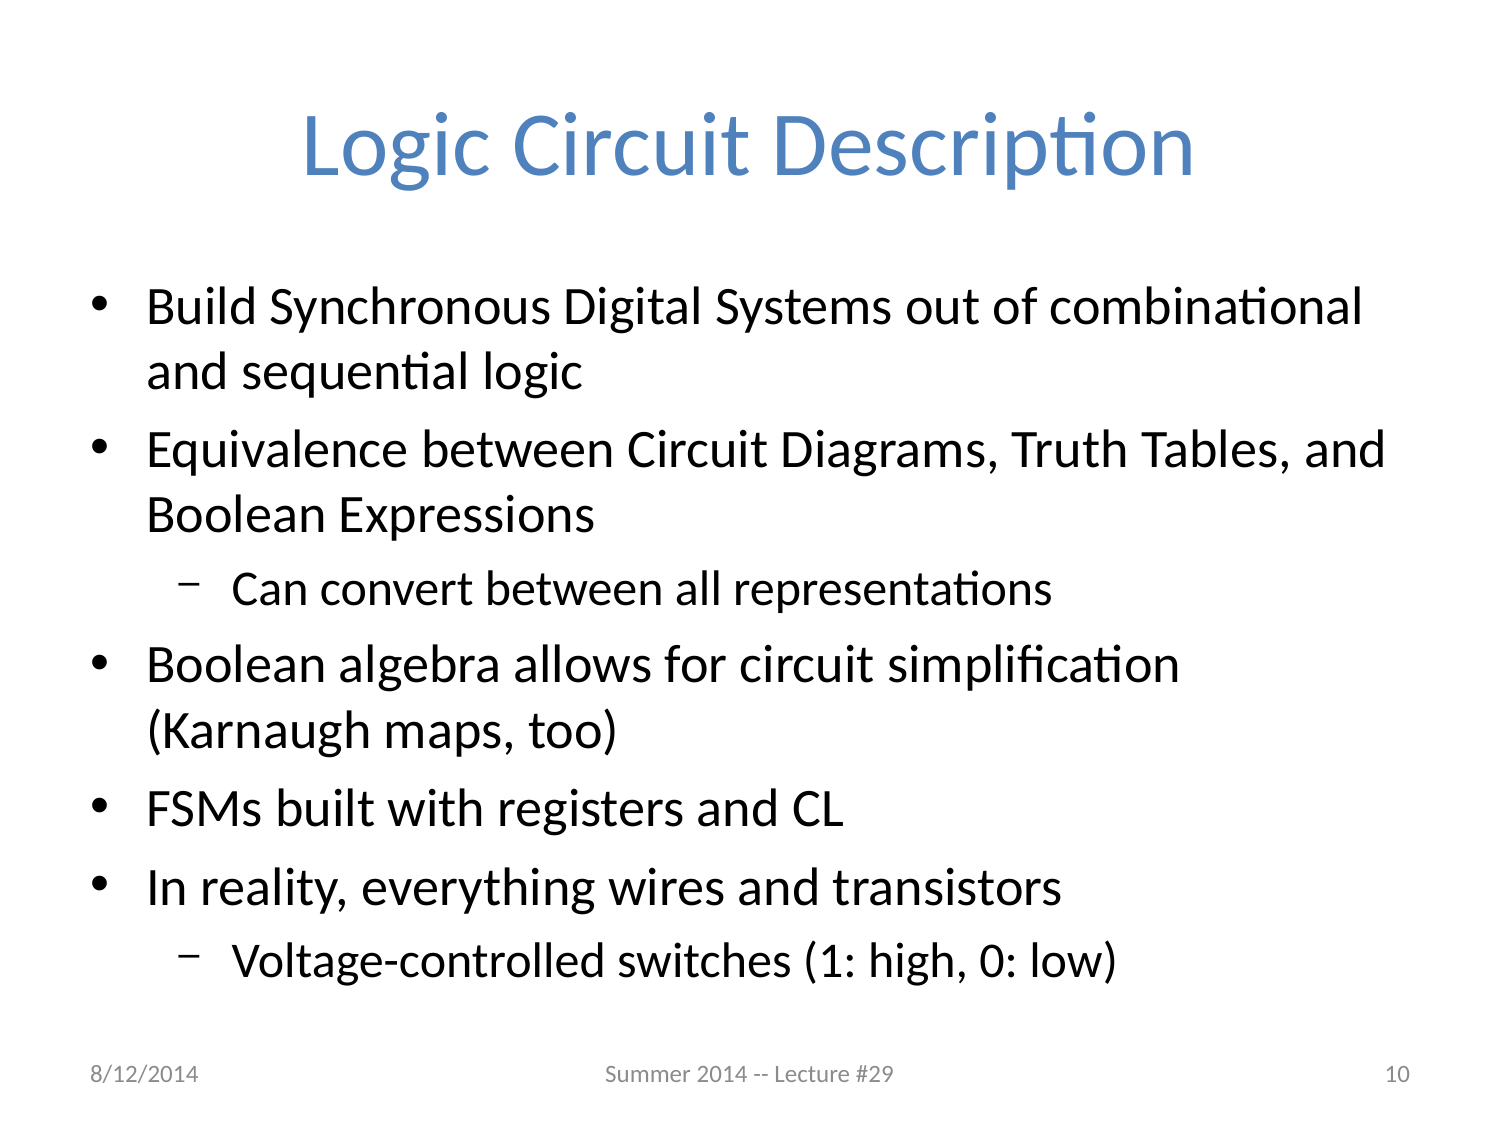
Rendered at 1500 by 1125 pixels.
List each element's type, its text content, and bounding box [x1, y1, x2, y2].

title Logic Circuit Description [75, 45, 1425, 233]
slide_number <number> [1074, 1042, 1425, 1103]
footer Summer 2014 -- Lecture #29 [512, 1042, 988, 1103]
list Build Synchronous Digital Systems out of combinational and sequential logic Equivalence between Circuit Diagrams, Truth Tables, and Boolean Expressions Can convert between all representations Boolean algebra allows for circuit simplification (Karnaugh maps, too) FSMs built with registers and CL In reality, everything wires and transistors Voltage-controlled switches (1: high, 0: low) [75, 262, 1425, 1073]
slide_number 8/12/2014 [75, 1042, 425, 1103]
